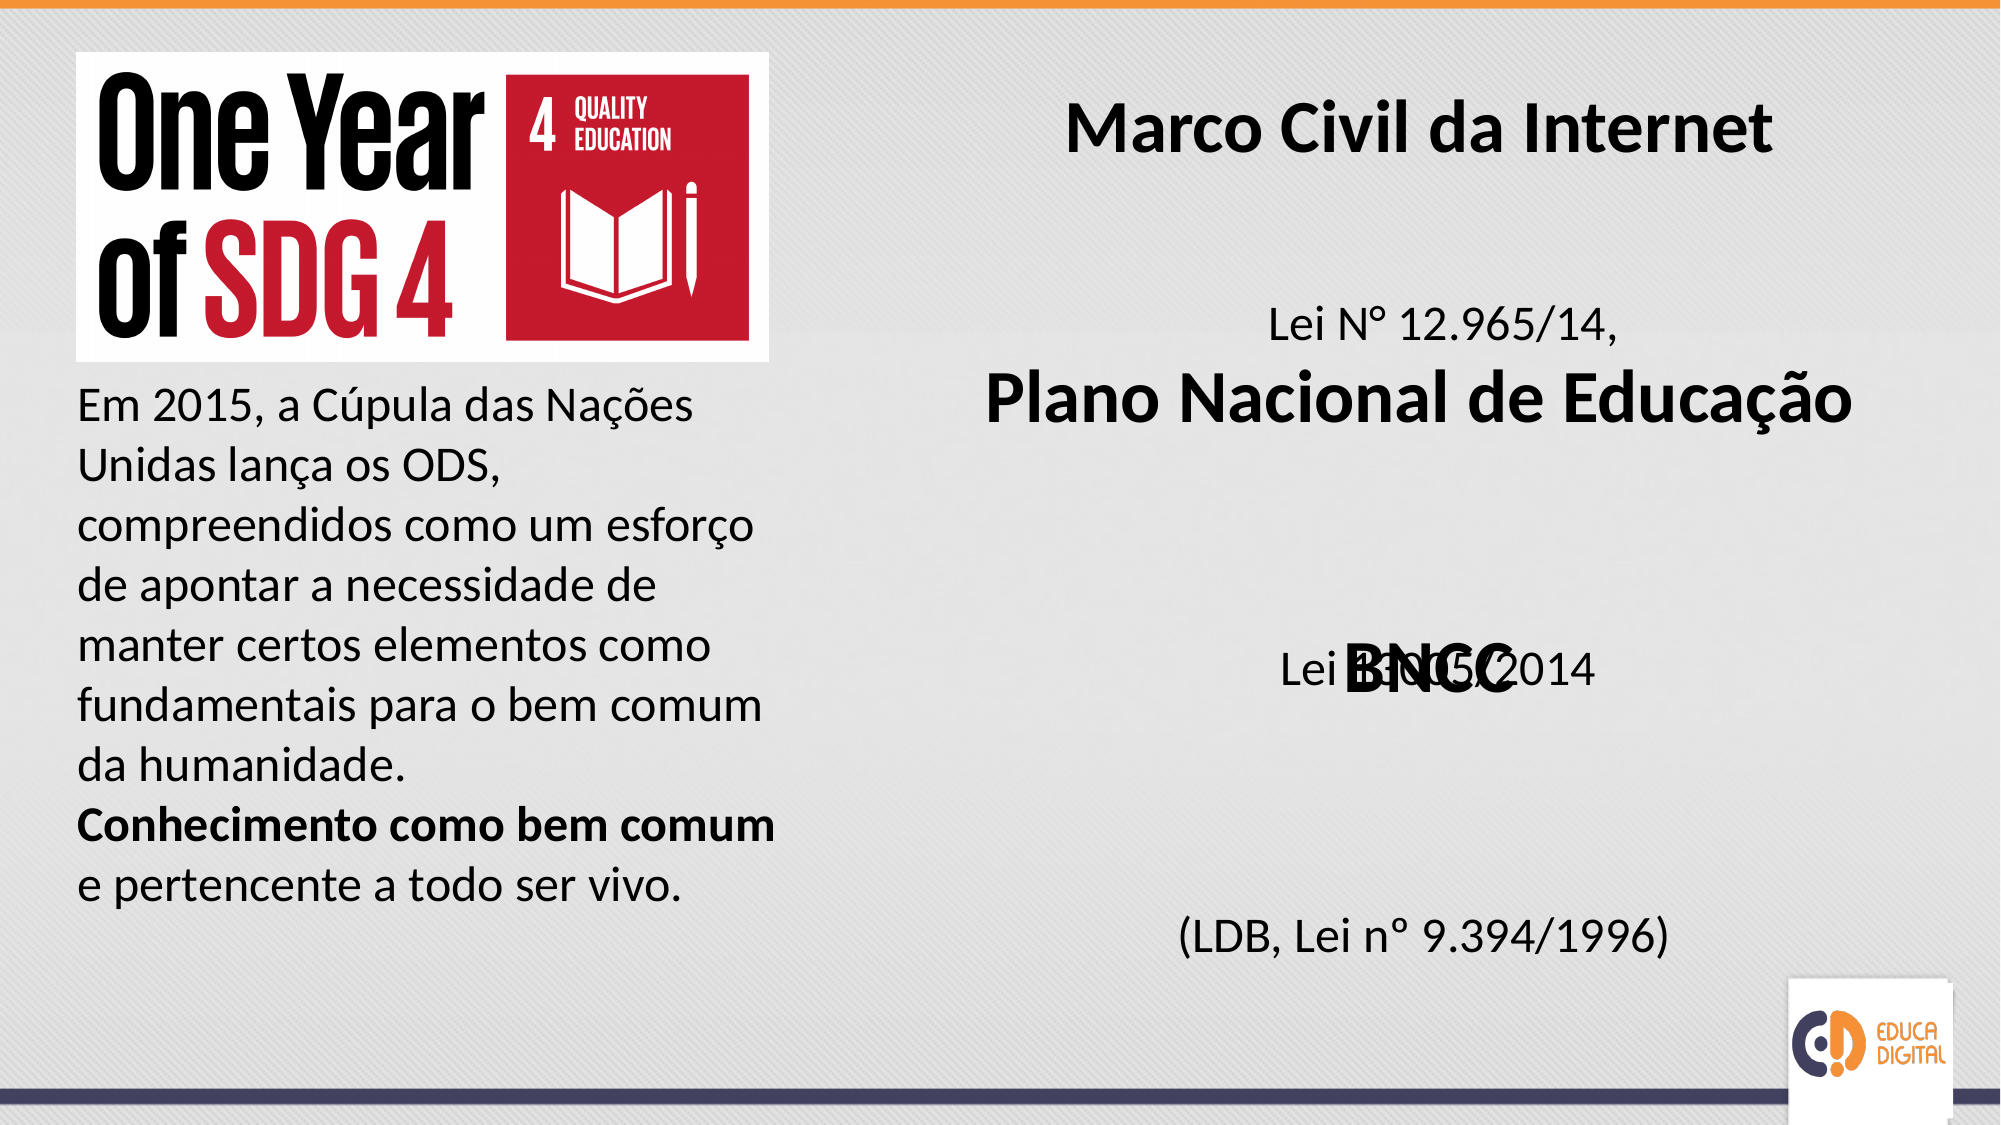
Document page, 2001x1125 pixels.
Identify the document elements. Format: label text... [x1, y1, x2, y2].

text_box Lei 13005/2014 [1265, 628, 1611, 704]
picture [0, 0, 2001, 1125]
text_box [1792, 1115, 1954, 1119]
text_box (LDB, Lei nº 9.394/1996) [1163, 894, 1687, 970]
text_box Lei N° 12.965/14, [1253, 283, 1634, 359]
text_box Marco Civil da Internet Plano Nacional de Educação BNCC [936, 70, 1921, 715]
text_box Em 2015, a Cúpula das Nações Unidas lança os ODS, compreendidos como um esforço de apontar a necessidade de manter certos elementos como fundamentais para o bem comum da humanidade. Conhecimento como bem comum e pertencente a todo ser vivo. [57, 361, 821, 922]
